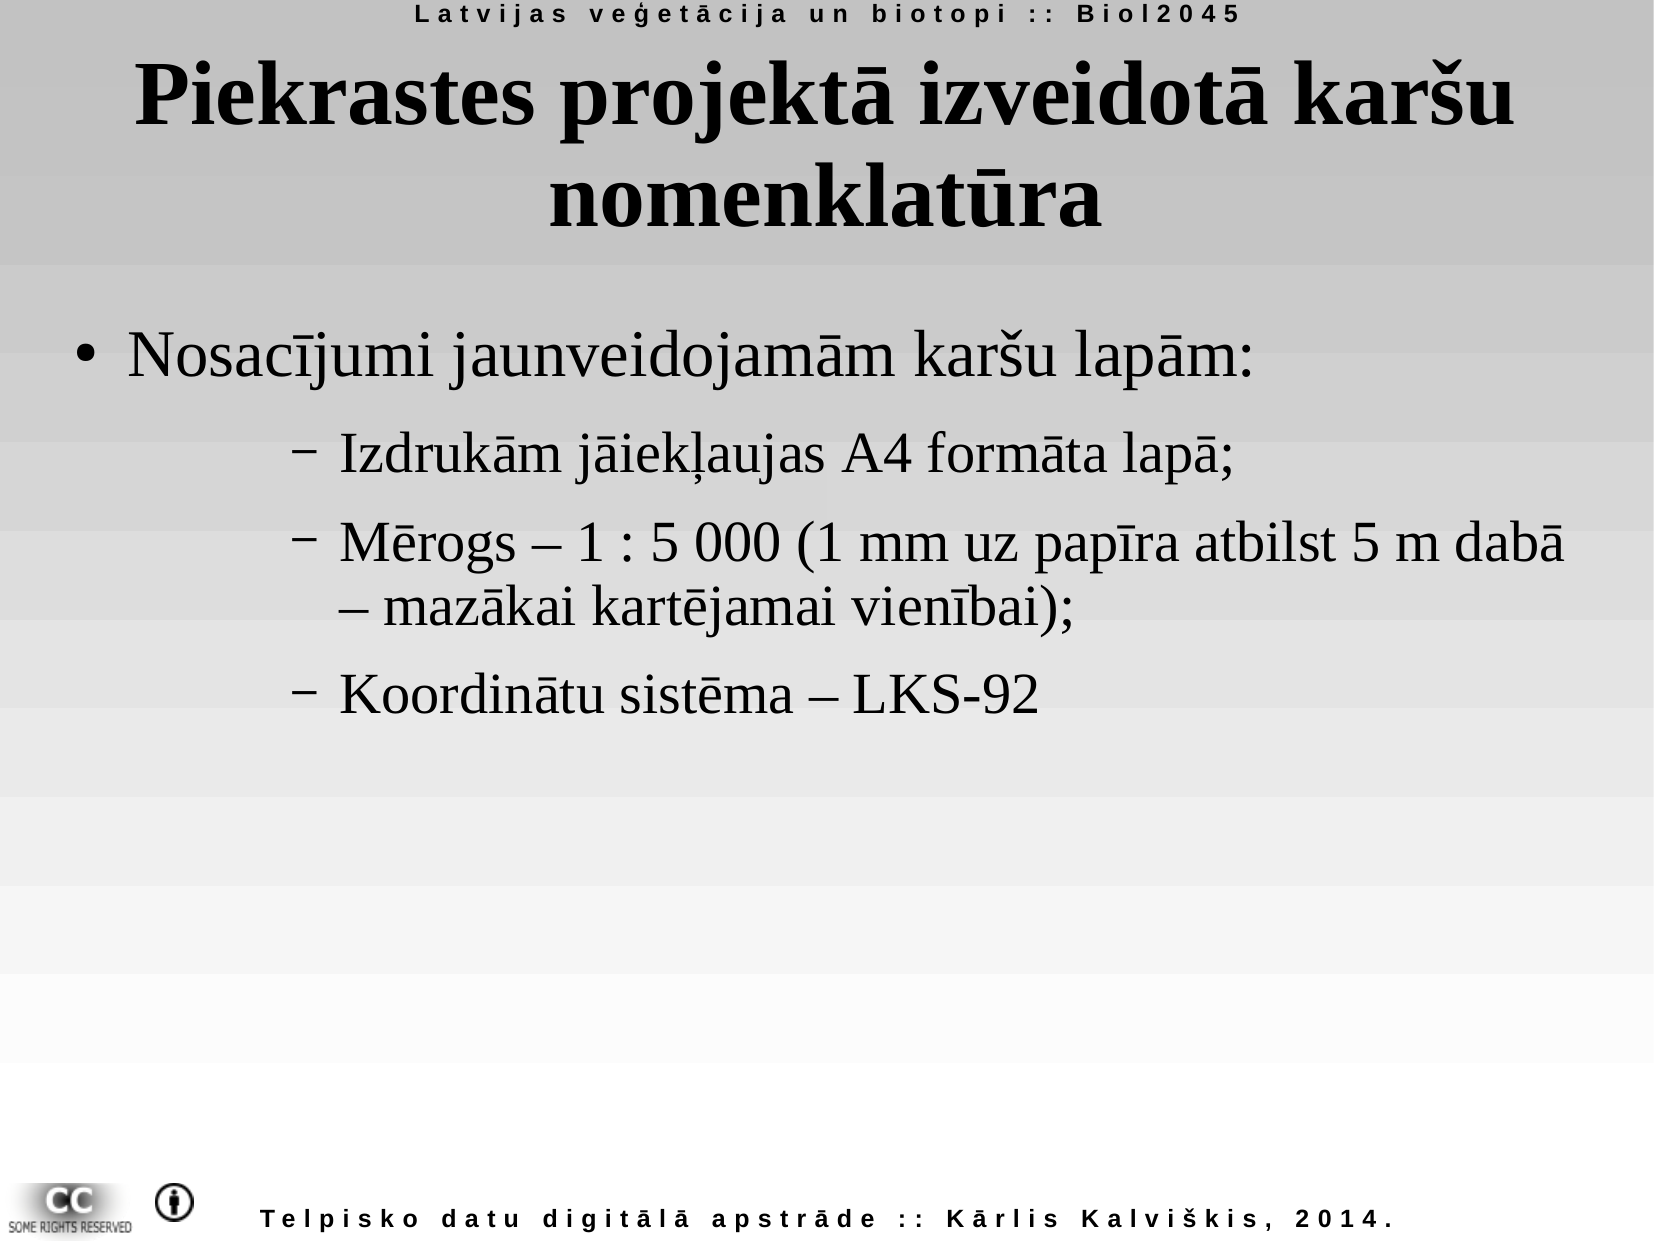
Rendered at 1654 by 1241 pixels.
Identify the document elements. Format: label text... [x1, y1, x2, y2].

title Piekrastes projektā izveidotā karšu nomenklatūra [0, 1, 1654, 287]
list Nosacījumi jaunveidojamām karšu lapām: Izdrukām jāiekļaujas A4 formāta lapā; Mērogs – 1 : 5 000 (1 mm uz papīra atbilst 5 m dabā – mazākai kartējamai vienībai); Koordinātu sistēma – LKS-92 [56, 317, 1600, 1175]
picture [0, 287, 1654, 1241]
